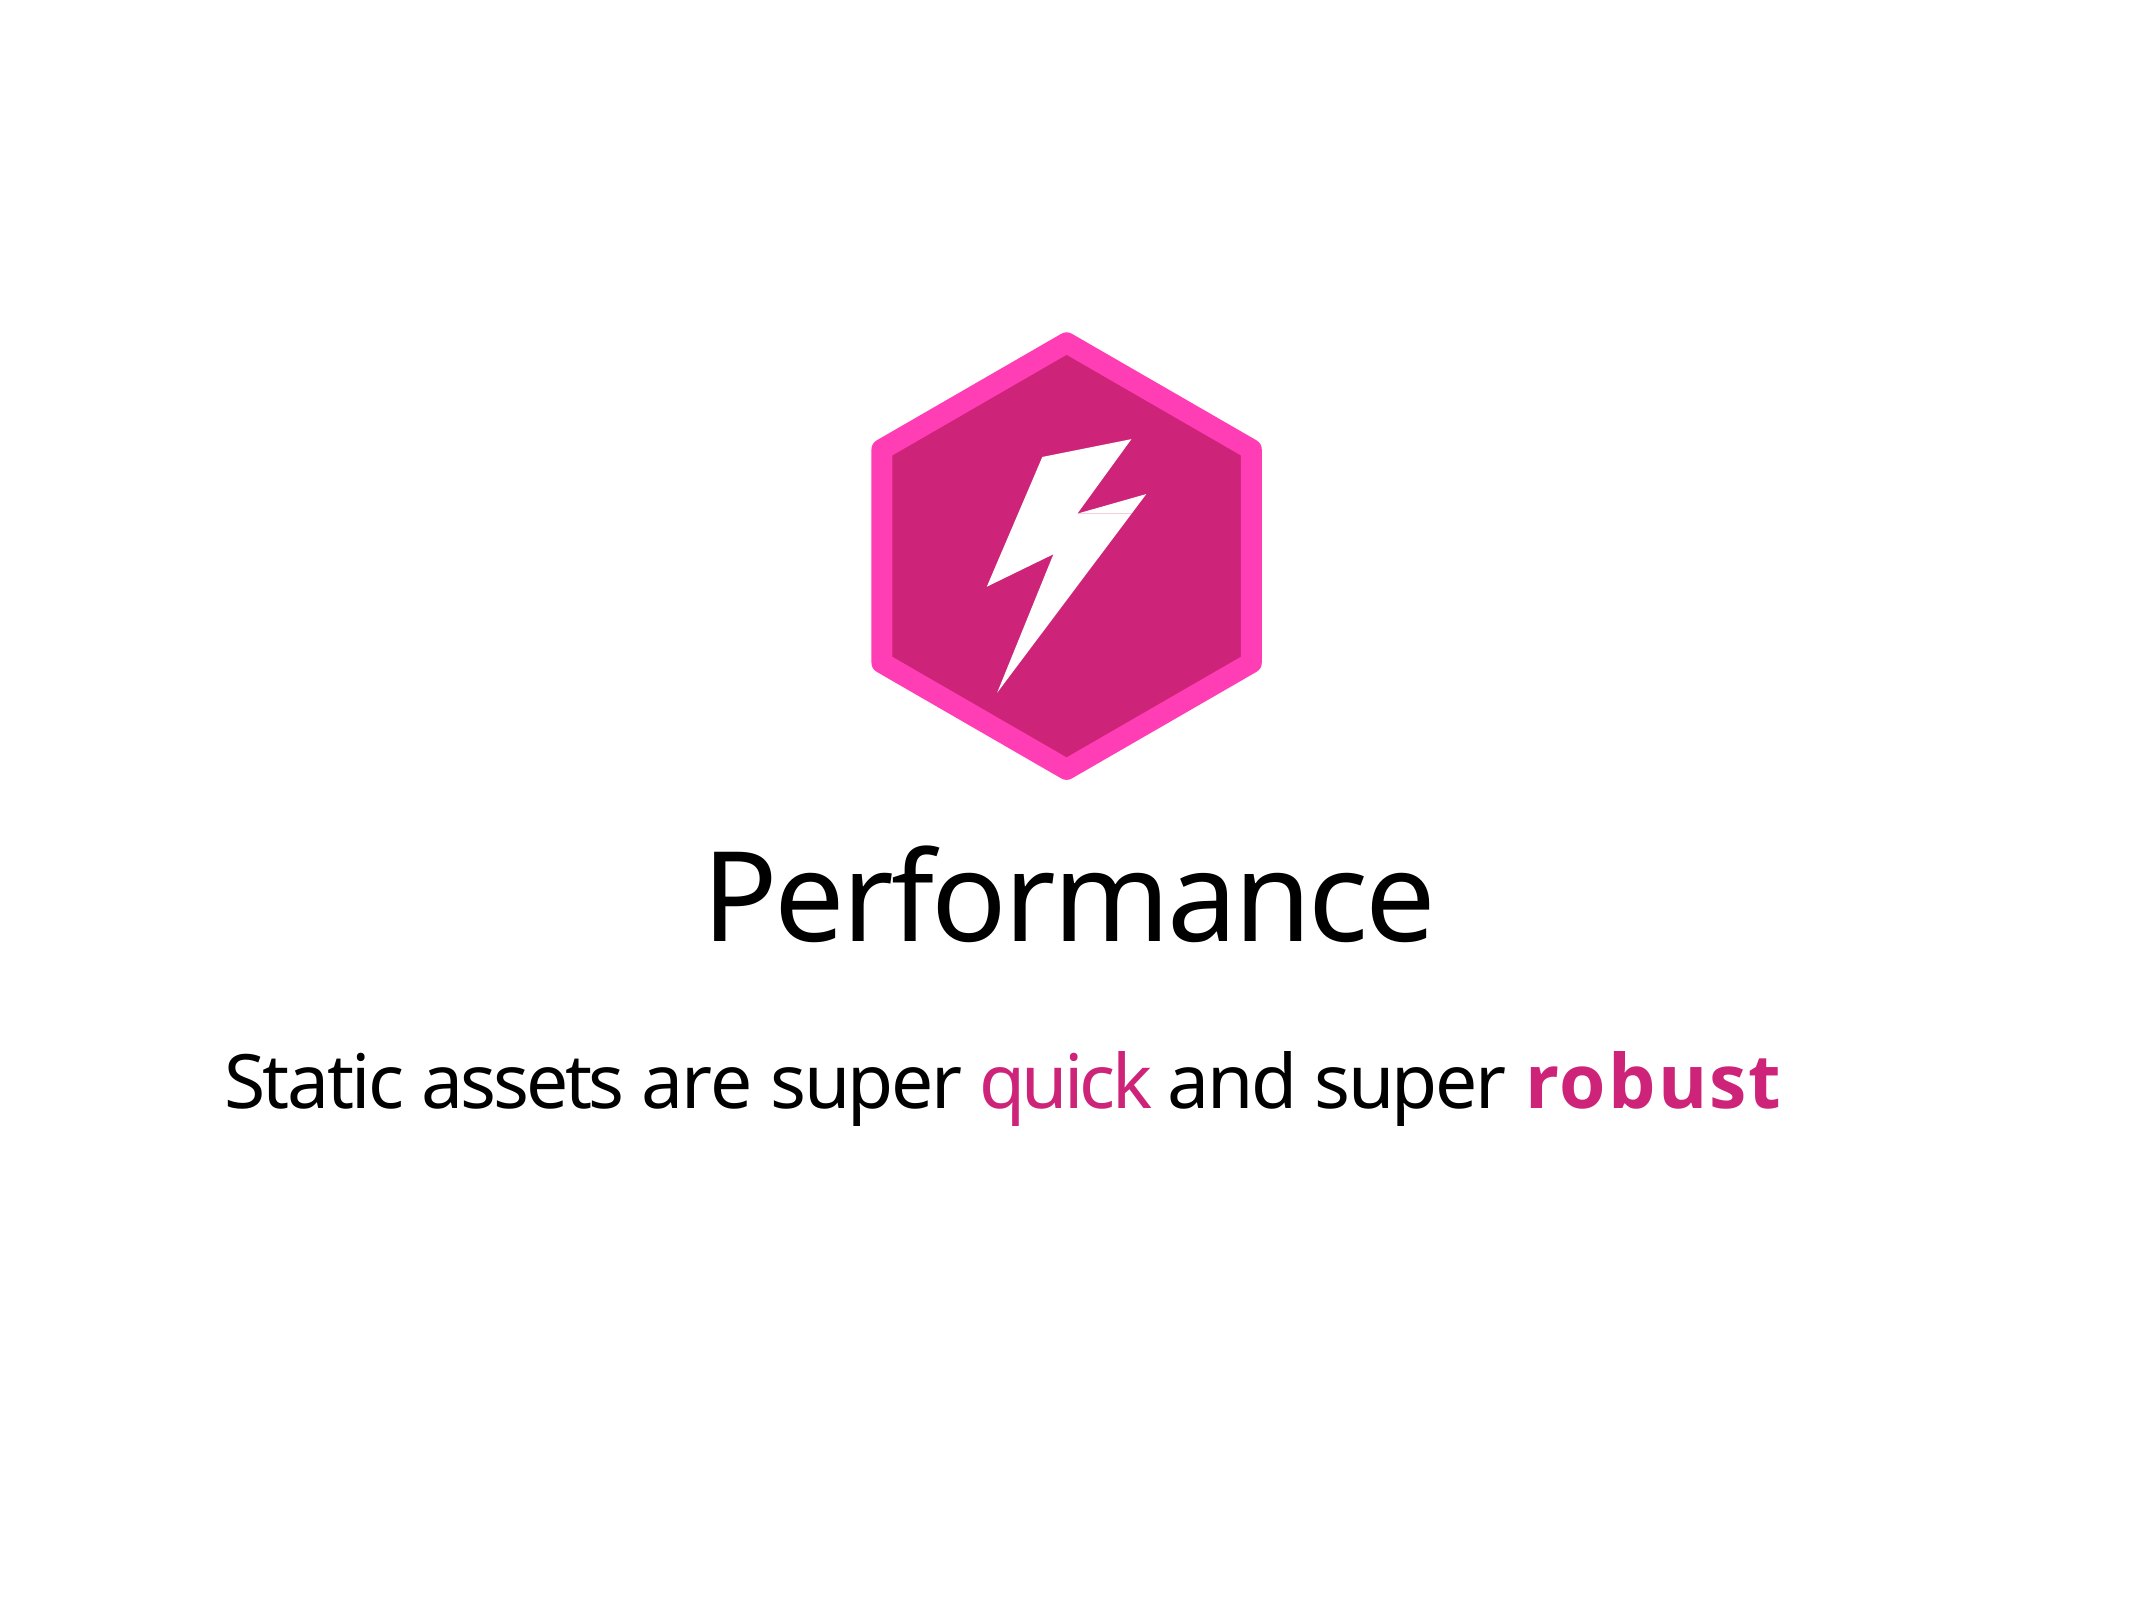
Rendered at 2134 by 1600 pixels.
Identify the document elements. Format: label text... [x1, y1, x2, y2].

text_box Static assets are super quick and super robust [222, 1033, 1966, 1124]
text_box Performance [699, 816, 1590, 967]
text_box [893, 356, 1240, 757]
